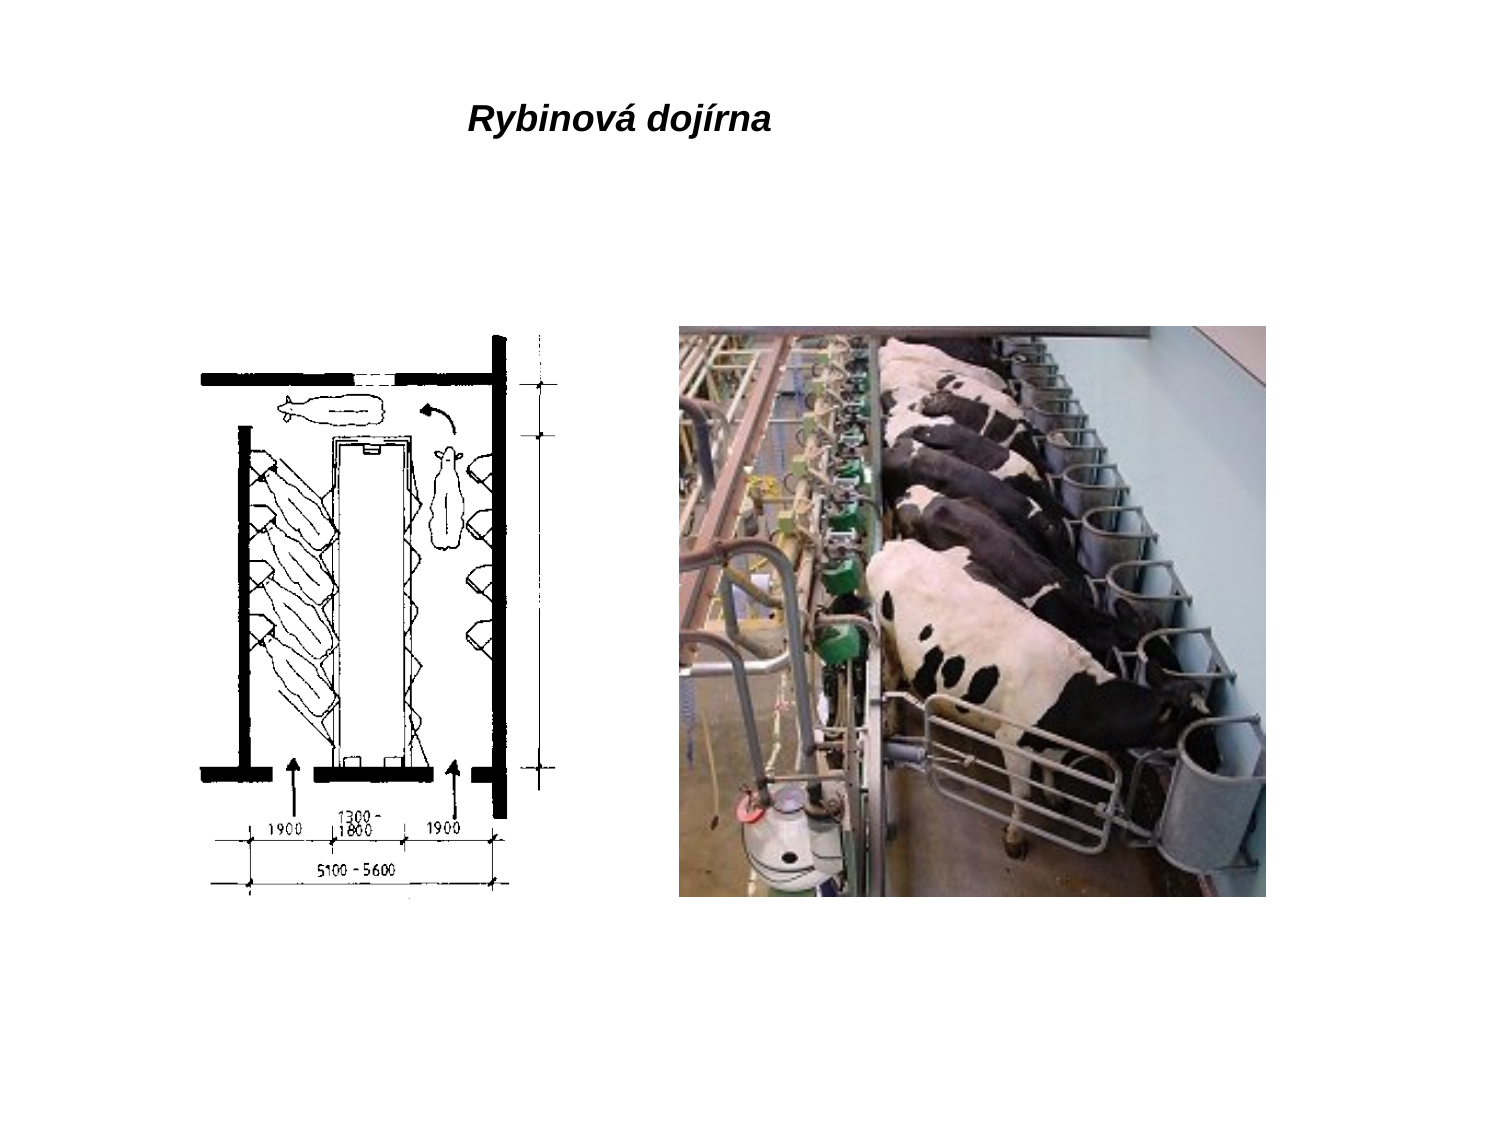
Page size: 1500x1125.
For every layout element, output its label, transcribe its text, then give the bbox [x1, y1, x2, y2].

picture [194, 326, 562, 900]
picture [679, 326, 1266, 897]
text_box Rybinová dojírna [289, 90, 951, 148]
